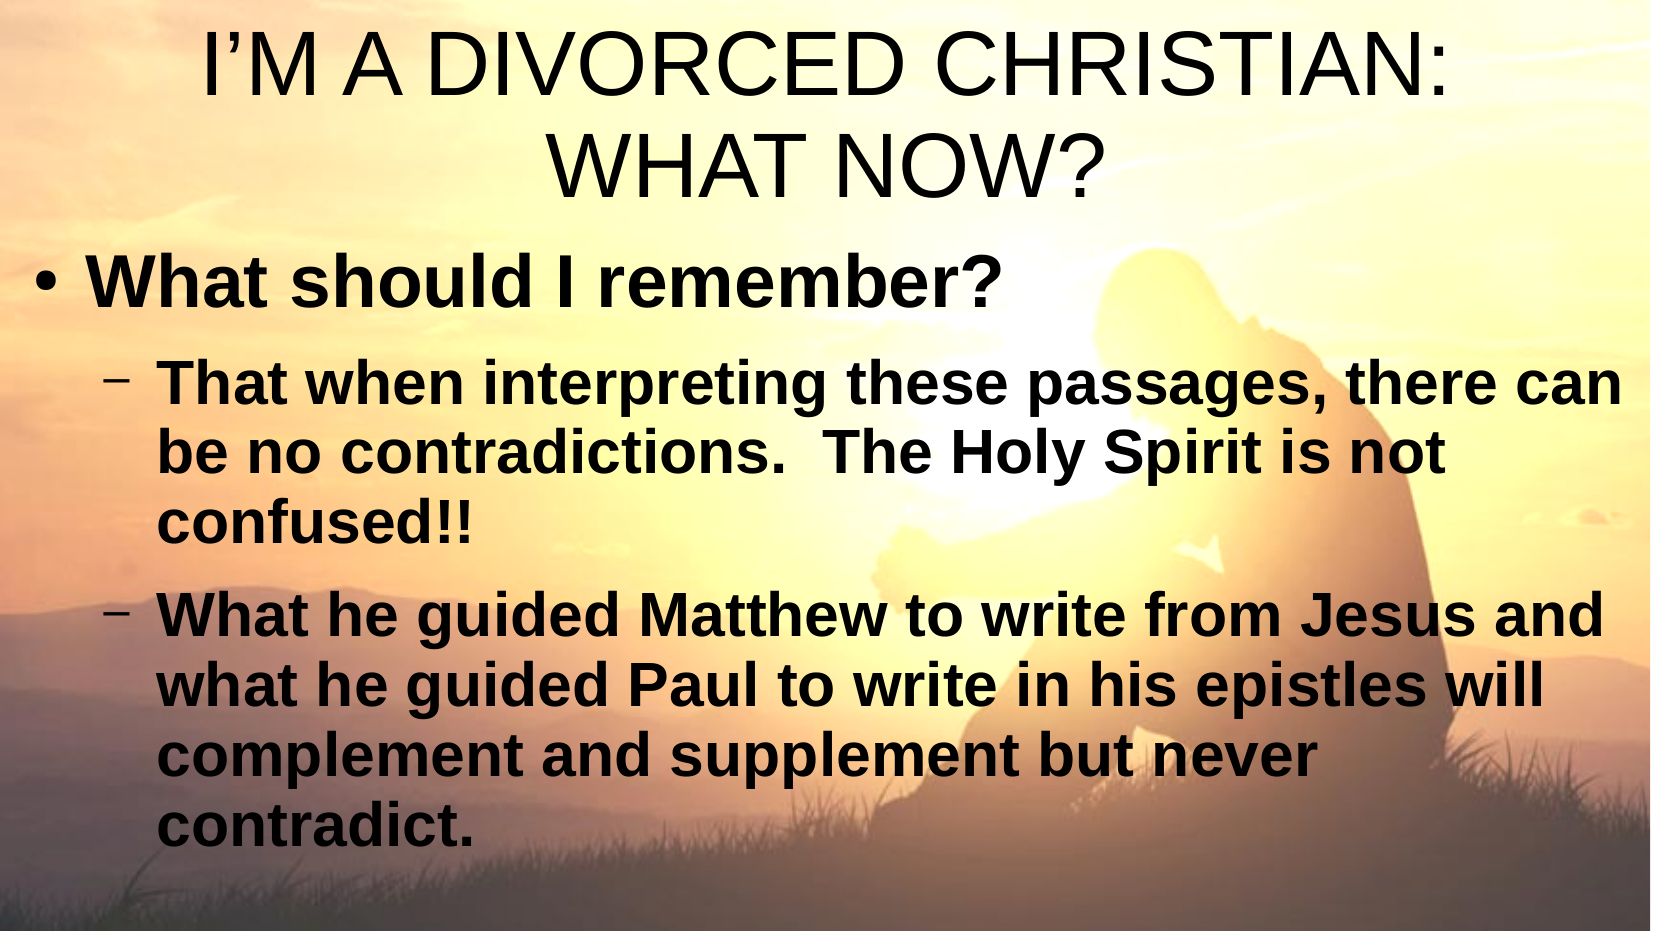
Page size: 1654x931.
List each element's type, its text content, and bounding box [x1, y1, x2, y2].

title I’M A DIVORCED CHRISTIAN: WHAT NOW? [82, 12, 1571, 218]
picture [0, 0, 1651, 931]
list What should I remember? That when interpreting these passages, there can be no contradictions. The Holy Spirit is not confused!! What he guided Matthew to write from Jesus and what he guided Paul to write in his epistles will complement and supplement but never contradict. [15, 240, 1651, 931]
